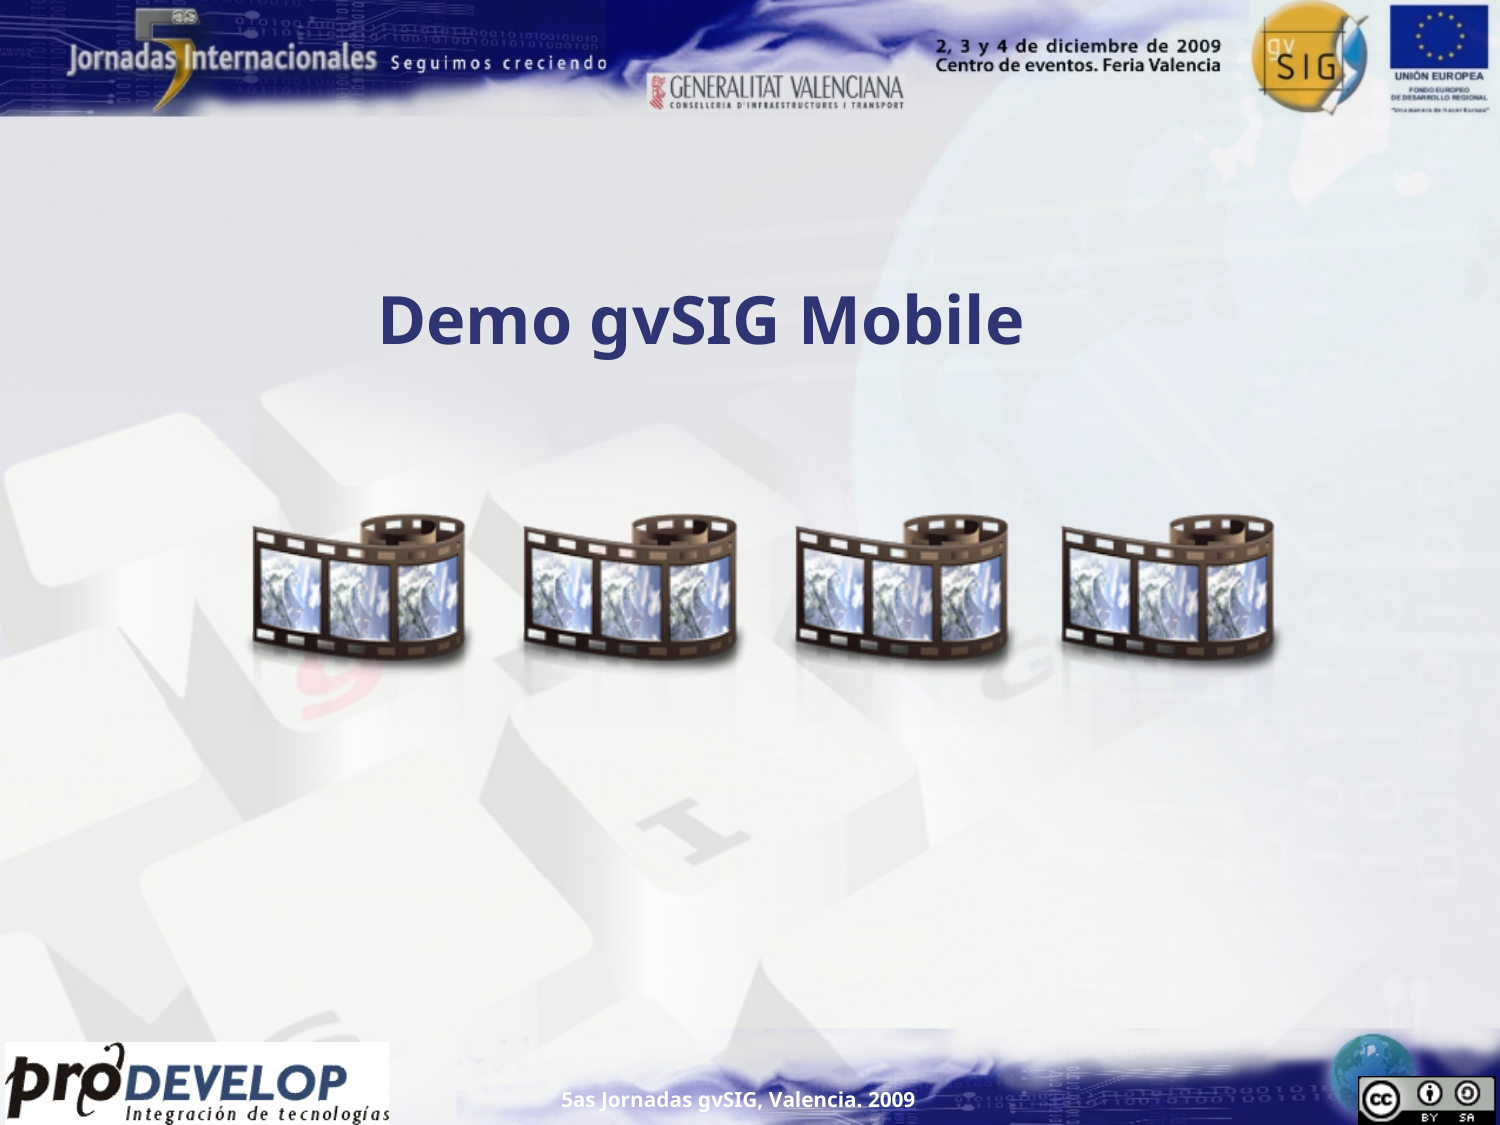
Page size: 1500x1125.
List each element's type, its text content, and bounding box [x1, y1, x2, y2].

picture [0, 0, 1500, 1125]
title Demo gvSIG Mobile [25, 224, 1376, 413]
